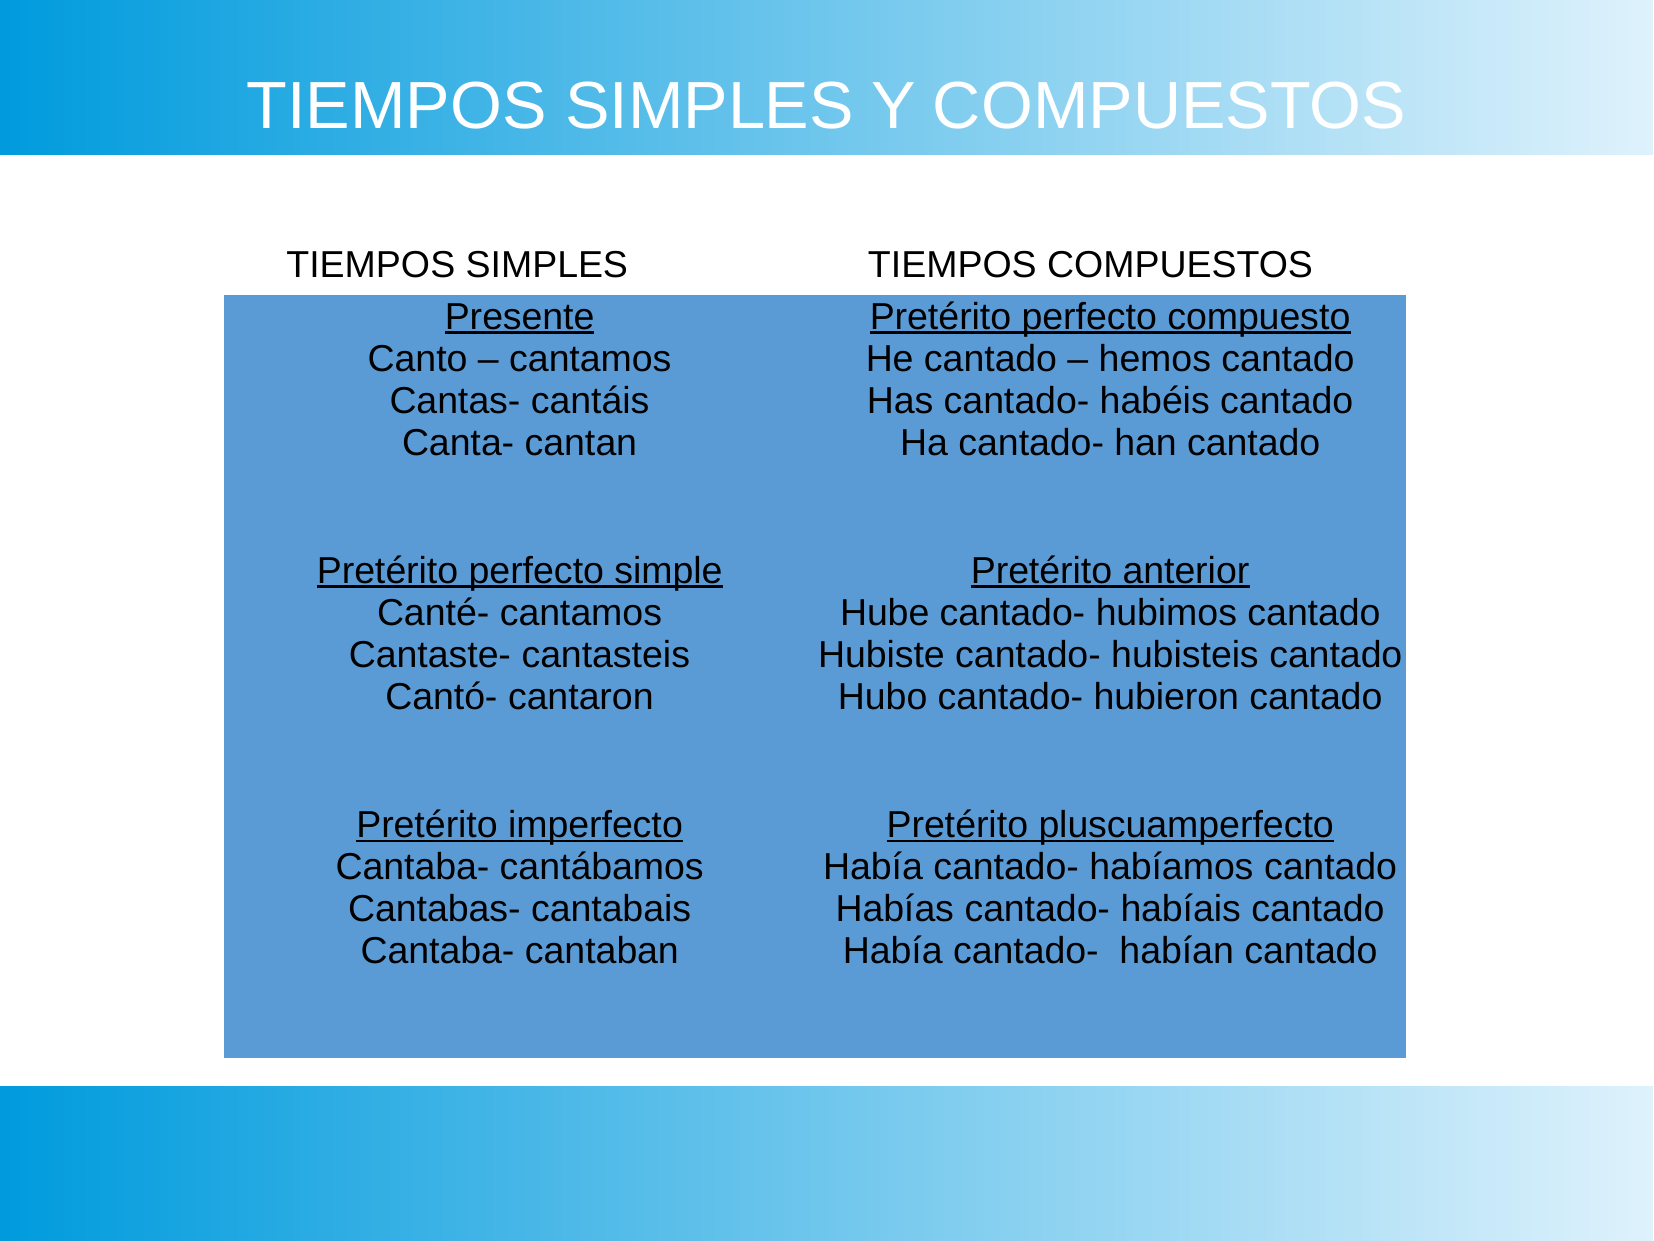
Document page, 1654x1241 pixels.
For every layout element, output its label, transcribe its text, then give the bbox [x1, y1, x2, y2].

table_header Pretérito perfecto compuesto He cantado – hemos cantado Has cantado- habéis cantado Ha cantado- han cantado [815, 295, 1406, 549]
table_header Presente Canto – cantamos Cantas- cantáis Canta- cantan [224, 295, 815, 549]
title TIEMPOS SIMPLES Y COMPUESTOS [82, 49, 1571, 155]
table_cell Pretérito imperfecto Cantaba- cantábamos Cantabas- cantabais Cantaba- cantaban [224, 804, 815, 1058]
text_box TIEMPOS SIMPLES TIEMPOS COMPUESTOS [271, 236, 1394, 294]
table_cell Pretérito pluscuamperfecto Había cantado- habíamos cantado Habías cantado- habíais cantado Había cantado- habían cantado [815, 804, 1406, 1058]
table_cell Pretérito perfecto simple Canté- cantamos Cantaste- cantasteis Cantó- cantaron [224, 549, 815, 804]
table_cell Pretérito anterior Hube cantado- hubimos cantado Hubiste cantado- hubisteis cantado Hubo cantado- hubieron cantado [815, 549, 1406, 804]
